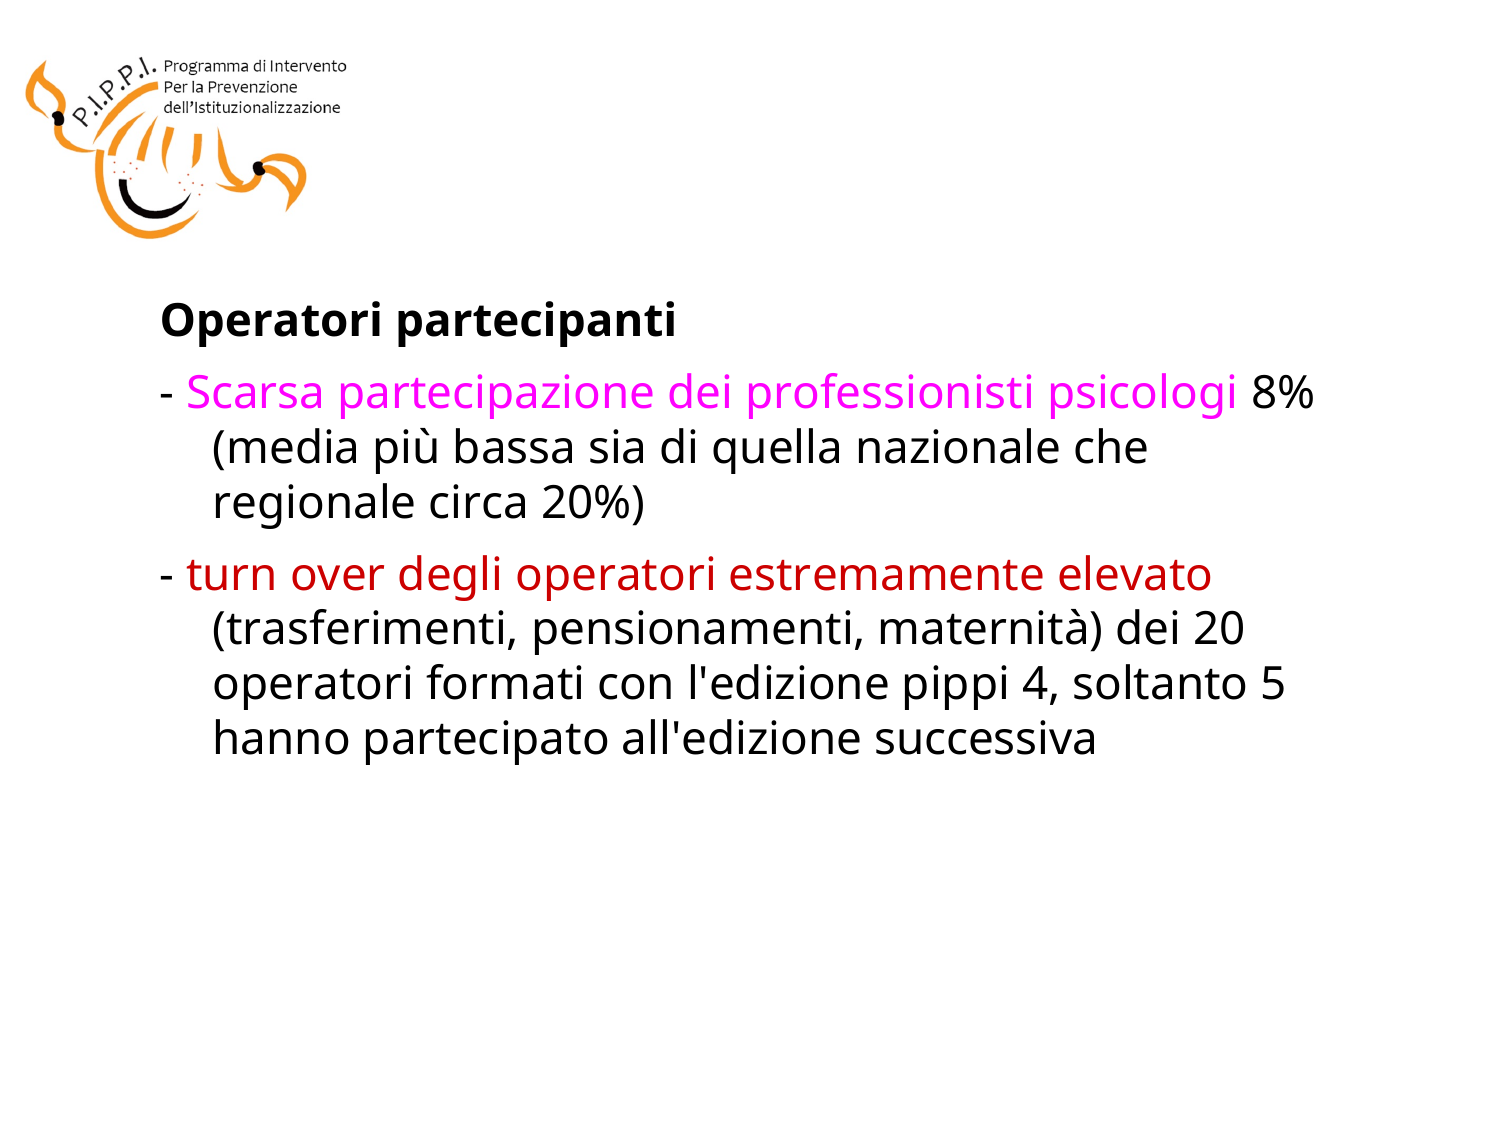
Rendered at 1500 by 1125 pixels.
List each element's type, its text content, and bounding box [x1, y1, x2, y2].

text_box Operatori partecipanti - Scarsa partecipazione dei professionisti psicologi 8% (media più bassa sia di quella nazionale che regionale circa 20%) - turn over degli operatori estremamente elevato (trasferimenti, pensionamenti, maternità) dei 20 operatori formati con l'edizione pippi 4, soltanto 5 hanno partecipato all'edizione successiva [141, 283, 1353, 963]
picture [17, 30, 355, 273]
